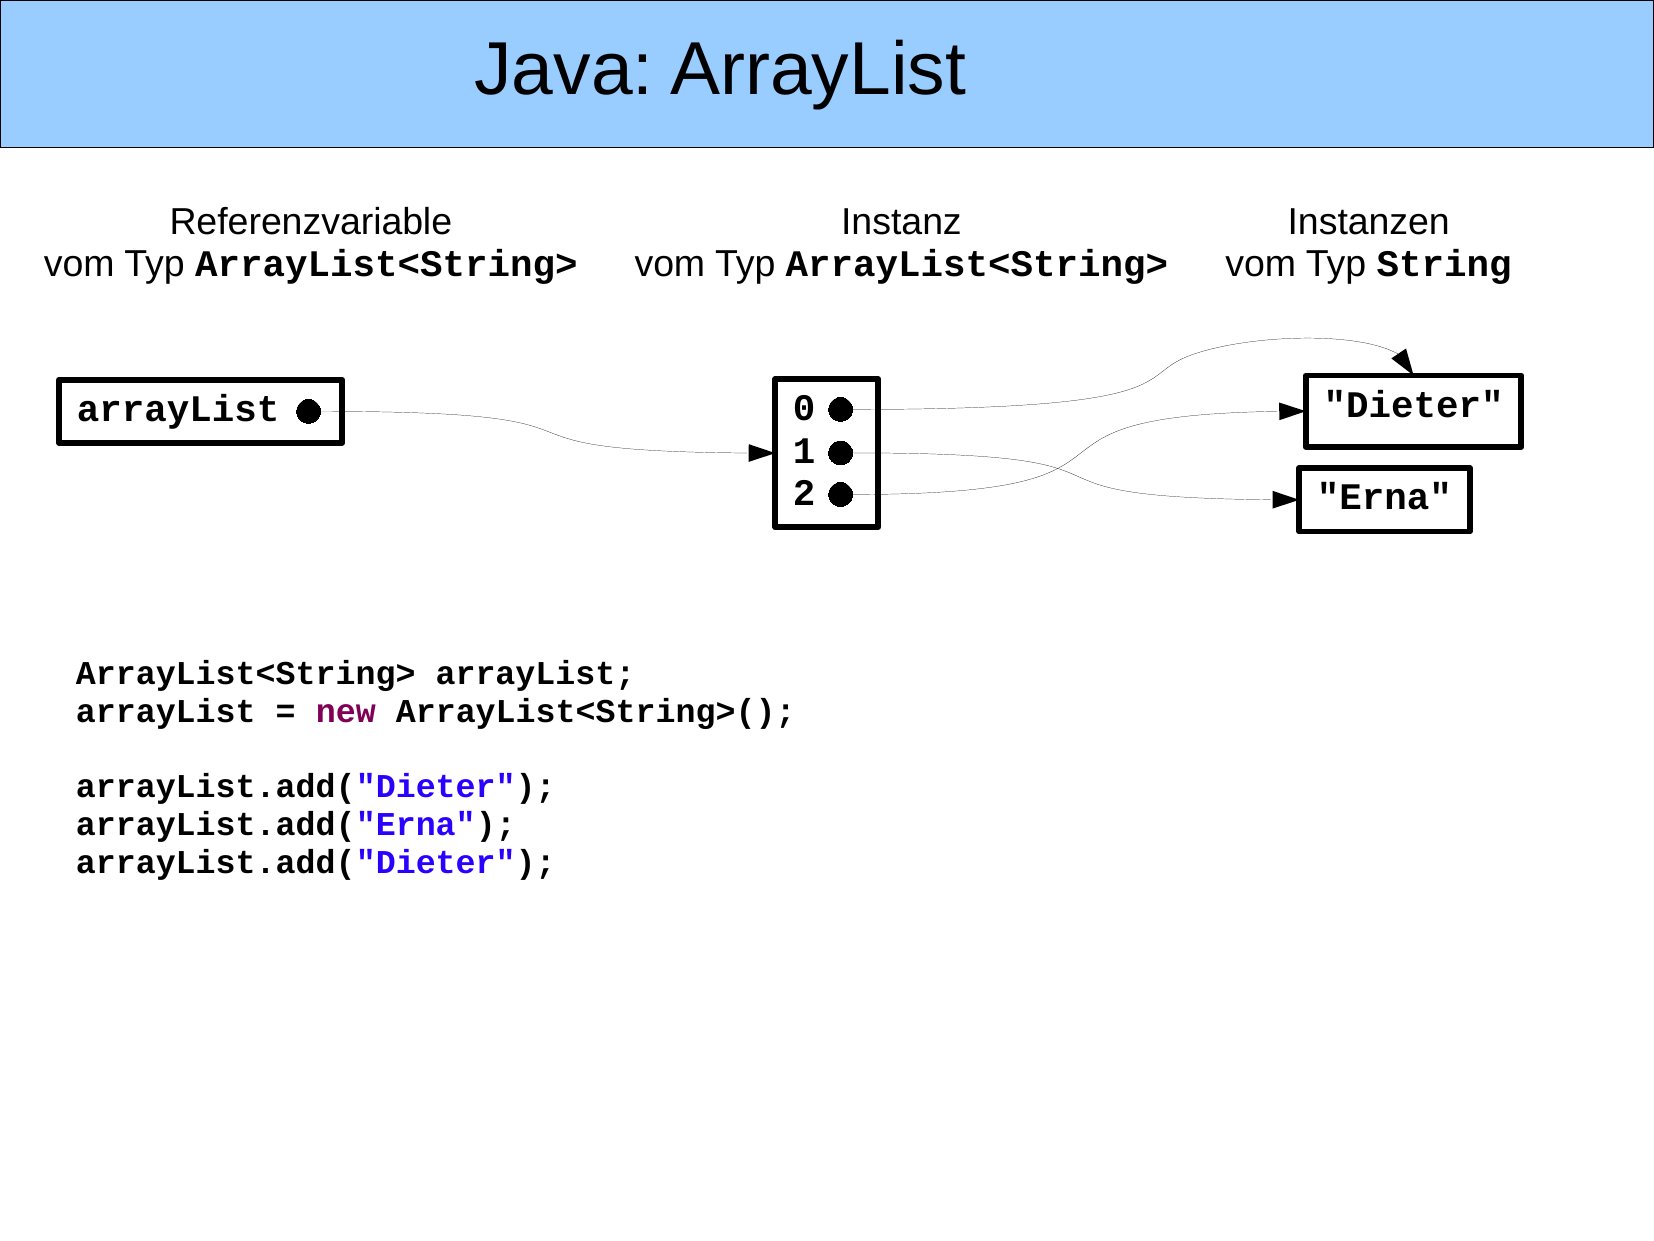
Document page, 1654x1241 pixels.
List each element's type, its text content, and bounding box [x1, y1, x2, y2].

text_box Referenzvariable vom Typ ArrayList<String> [29, 193, 591, 296]
text_box [828, 397, 853, 422]
text_box Instanz vom Typ ArrayList<String> [619, 193, 1182, 296]
text_box Java: ArrayList [459, 19, 982, 119]
text_box 0 1 2 [775, 379, 879, 528]
text_box [0, 0, 1654, 148]
text_box arrayList [59, 379, 343, 443]
text_box [828, 482, 853, 507]
text_box Instanzen vom Typ String [1210, 193, 1527, 296]
text_box [296, 399, 321, 424]
text_box ArrayList<String> arrayList; arrayList = new ArrayList<String>(); arrayList.add("Dieter"); arrayList.add("Erna"); arrayList.add("Dieter"); [61, 649, 1131, 975]
text_box "Erna" [1299, 468, 1470, 532]
text_box "Dieter" [1305, 375, 1522, 447]
text_box [828, 441, 853, 465]
